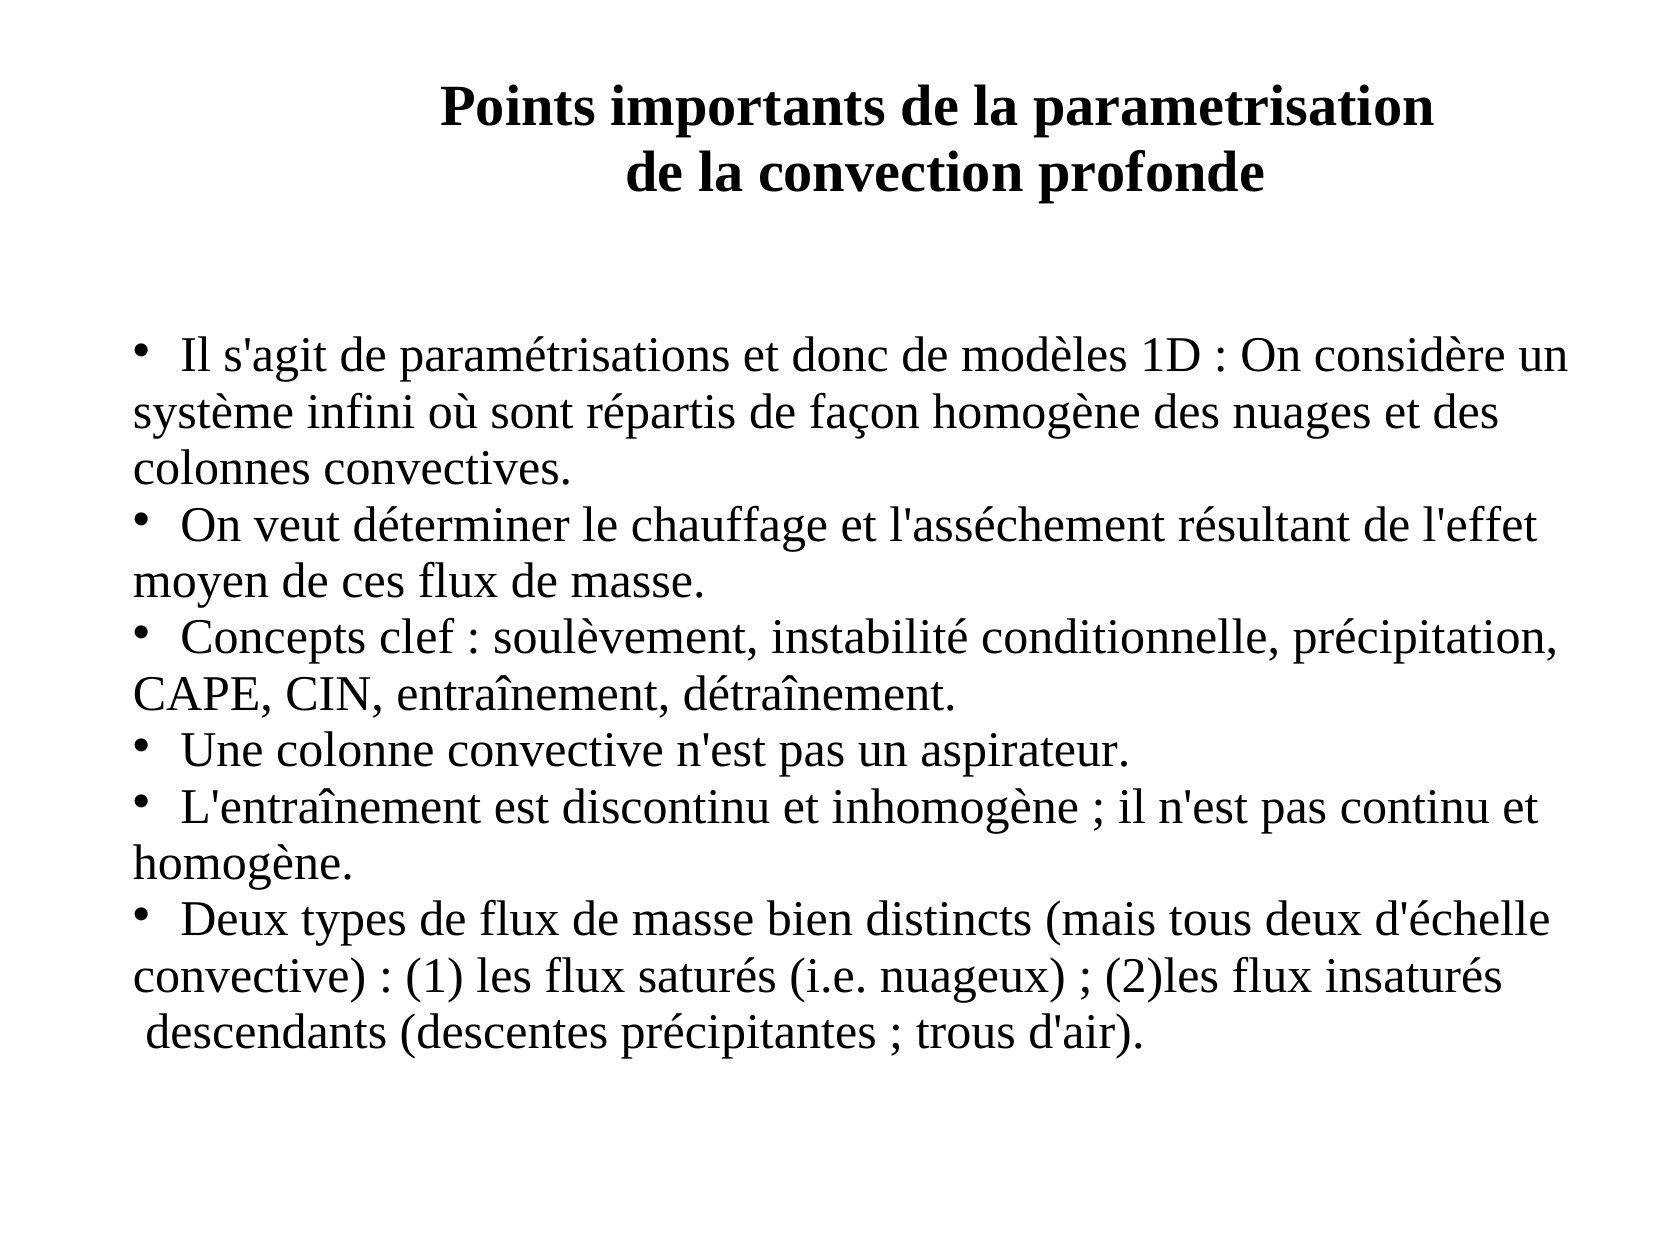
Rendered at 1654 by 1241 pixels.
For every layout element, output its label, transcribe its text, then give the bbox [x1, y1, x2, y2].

text_box Points importants de la parametrisation de la convection profonde [440, 73, 1451, 205]
text_box Il s'agit de paramétrisations et donc de modèles 1D : On considère un système infini où sont répartis de façon homogène des nuages et des colonnes convectives. On veut déterminer le chauffage et l'asséchement résultant de l'effet moyen de ces flux de masse. Concepts clef : soulèvement, instabilité conditionnelle, précipitation, CAPE, CIN, entraînement, détraînement. Une colonne convective n'est pas un aspirateur. L'entraînement est discontinu et inhomogène ; il n'est pas continu et homogène. Deux types de flux de masse bien distincts (mais tous deux d'échelle convective) : (1) les flux saturés (i.e. nuageux) ; (2)les flux insaturés descendants (descentes précipitantes ; trous d'air). [132, 326, 1570, 1061]
